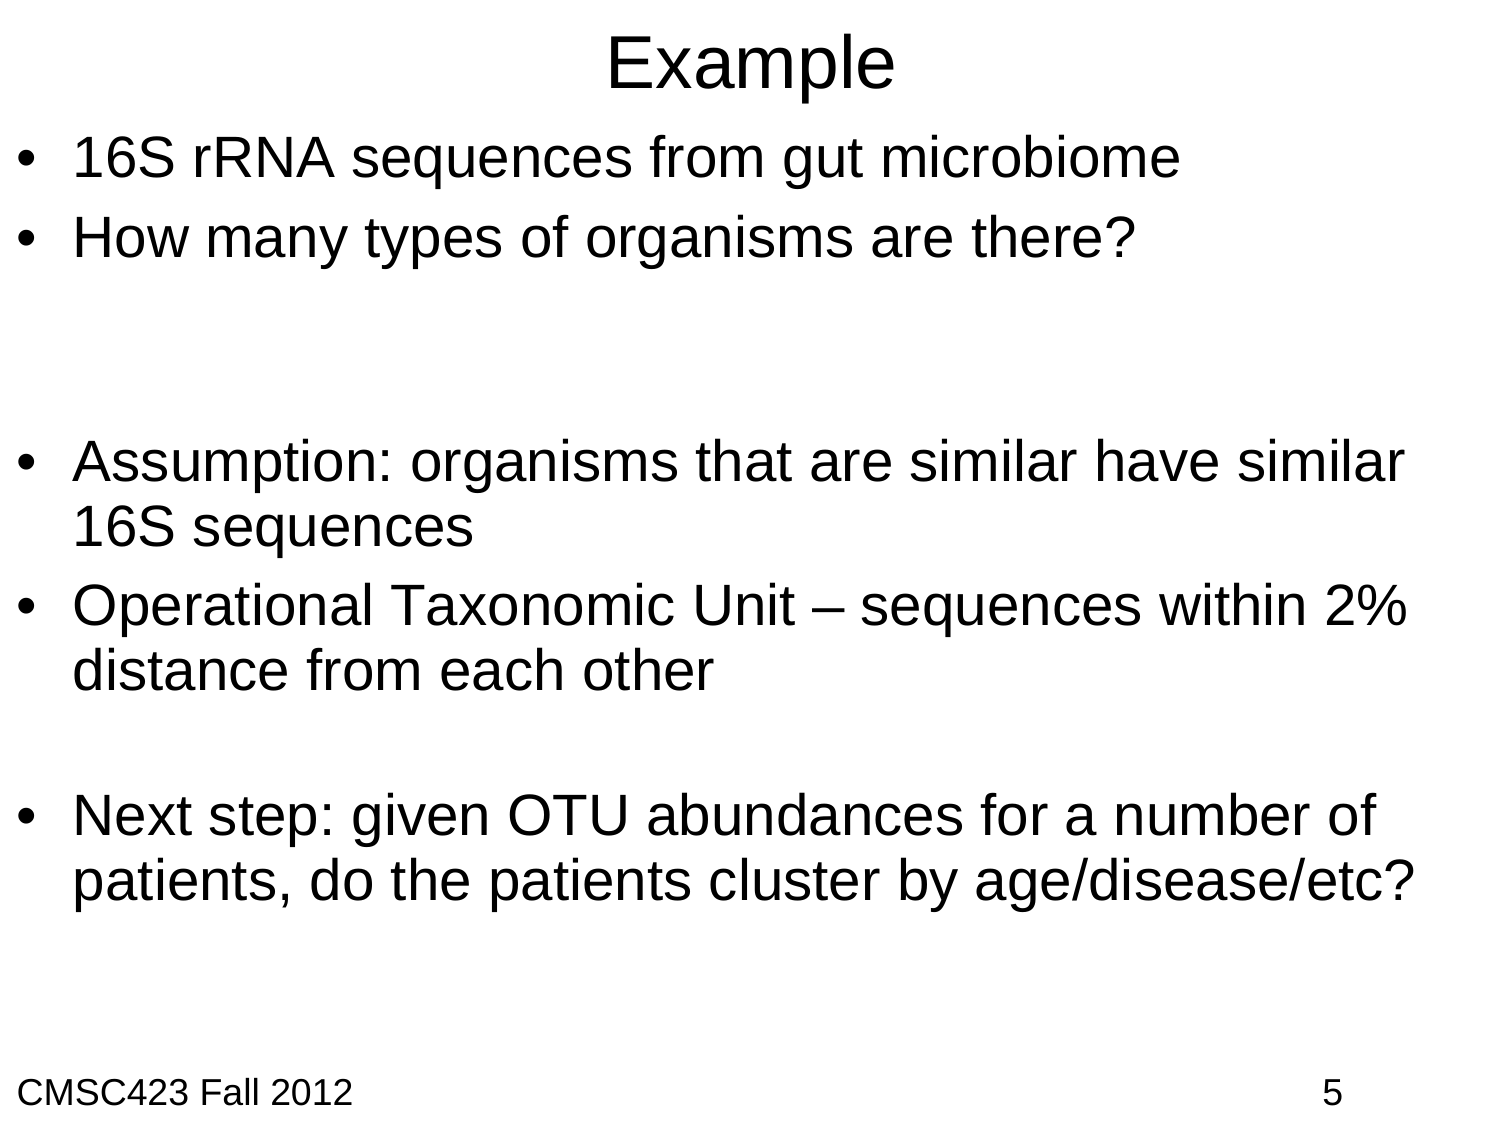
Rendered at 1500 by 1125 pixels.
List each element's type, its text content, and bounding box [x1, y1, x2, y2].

title Example [19, 17, 1485, 108]
list 16S rRNA sequences from gut microbiome How many types of organisms are there? Assumption: organisms that are similar have similar 16S sequences Operational Taxonomic Unit – sequences within 2% distance from each other Next step: given OTU abundances for a number of patients, do the patients cluster by age/disease/etc? [16, 124, 1485, 1057]
